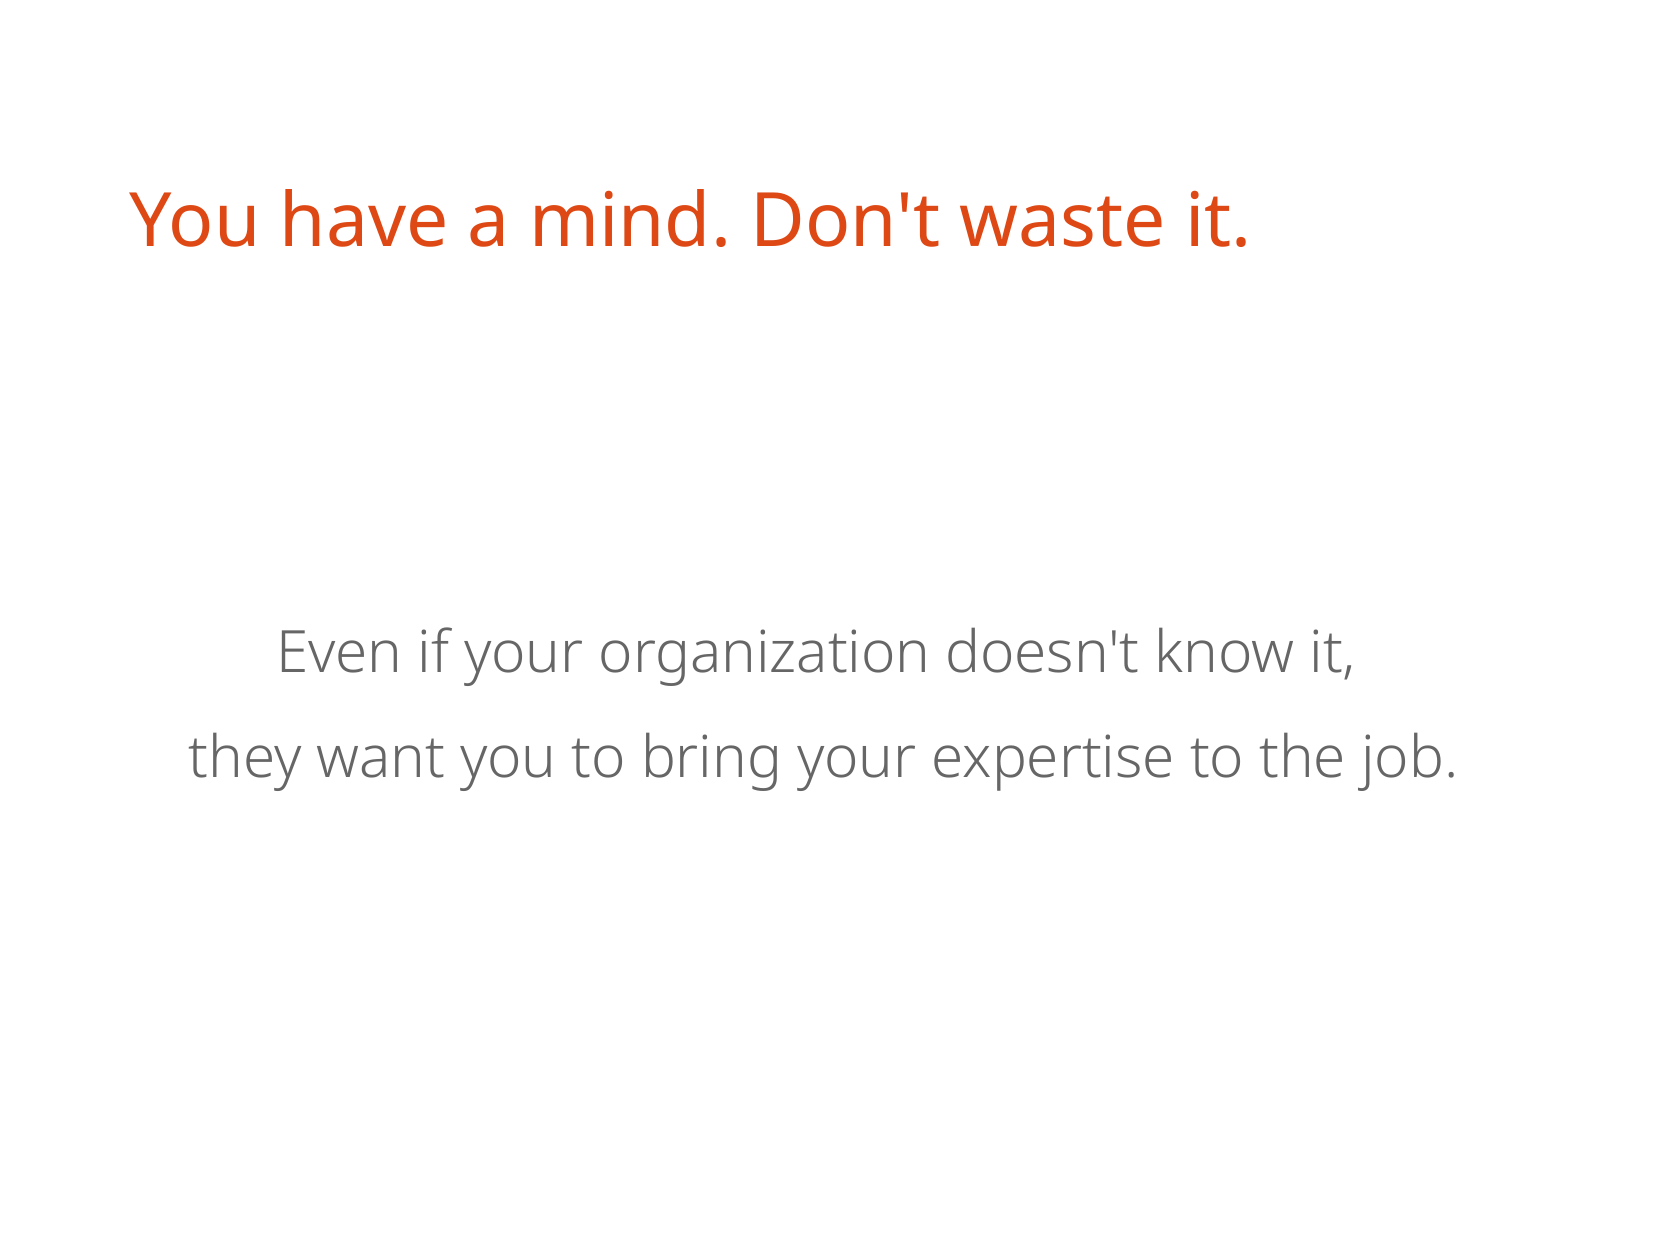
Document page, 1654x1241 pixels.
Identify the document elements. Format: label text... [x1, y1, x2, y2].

list Even if your organization doesn't know it, they want you to bring your expertise to the job. [129, 295, 1518, 1010]
title You have a mind. Don't waste it. [129, 153, 1518, 281]
